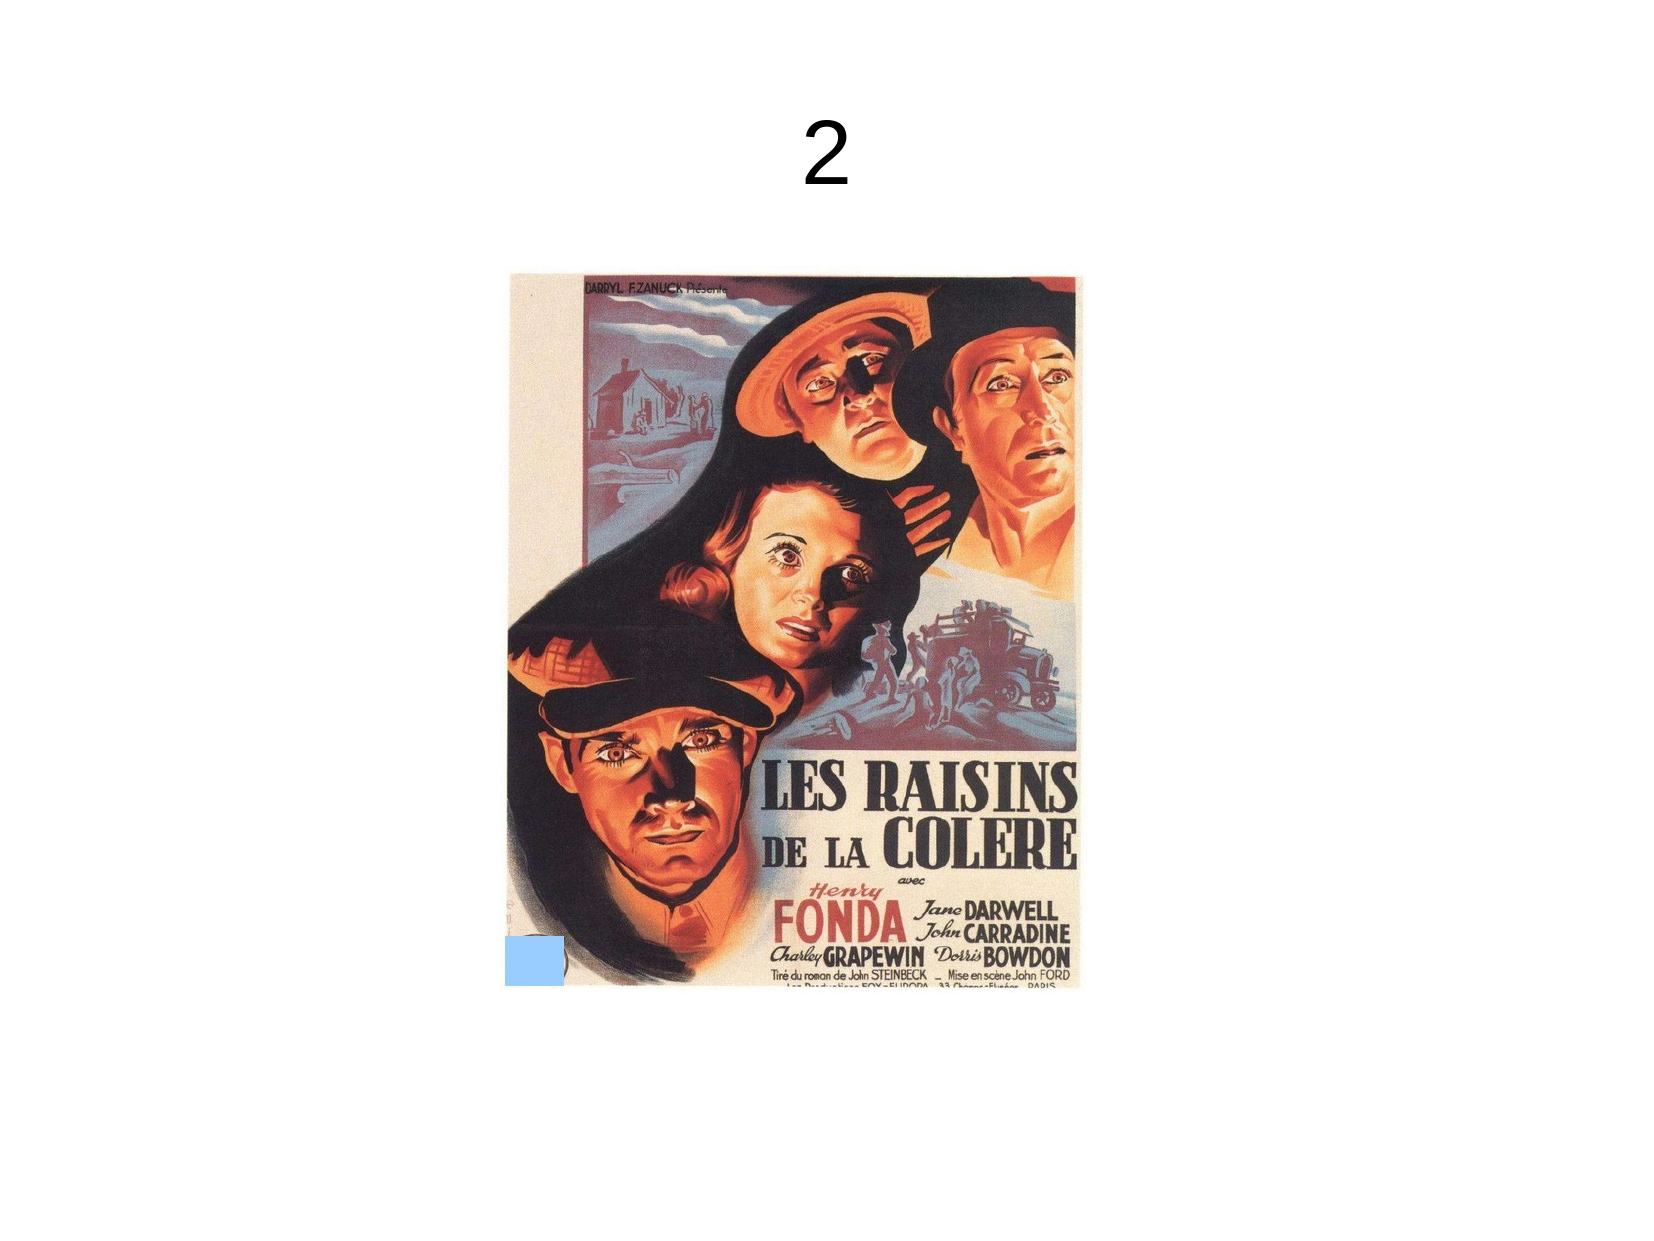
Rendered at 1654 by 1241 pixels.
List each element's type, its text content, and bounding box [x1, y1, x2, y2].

picture [500, 266, 1087, 993]
title 2 [82, 49, 1571, 257]
